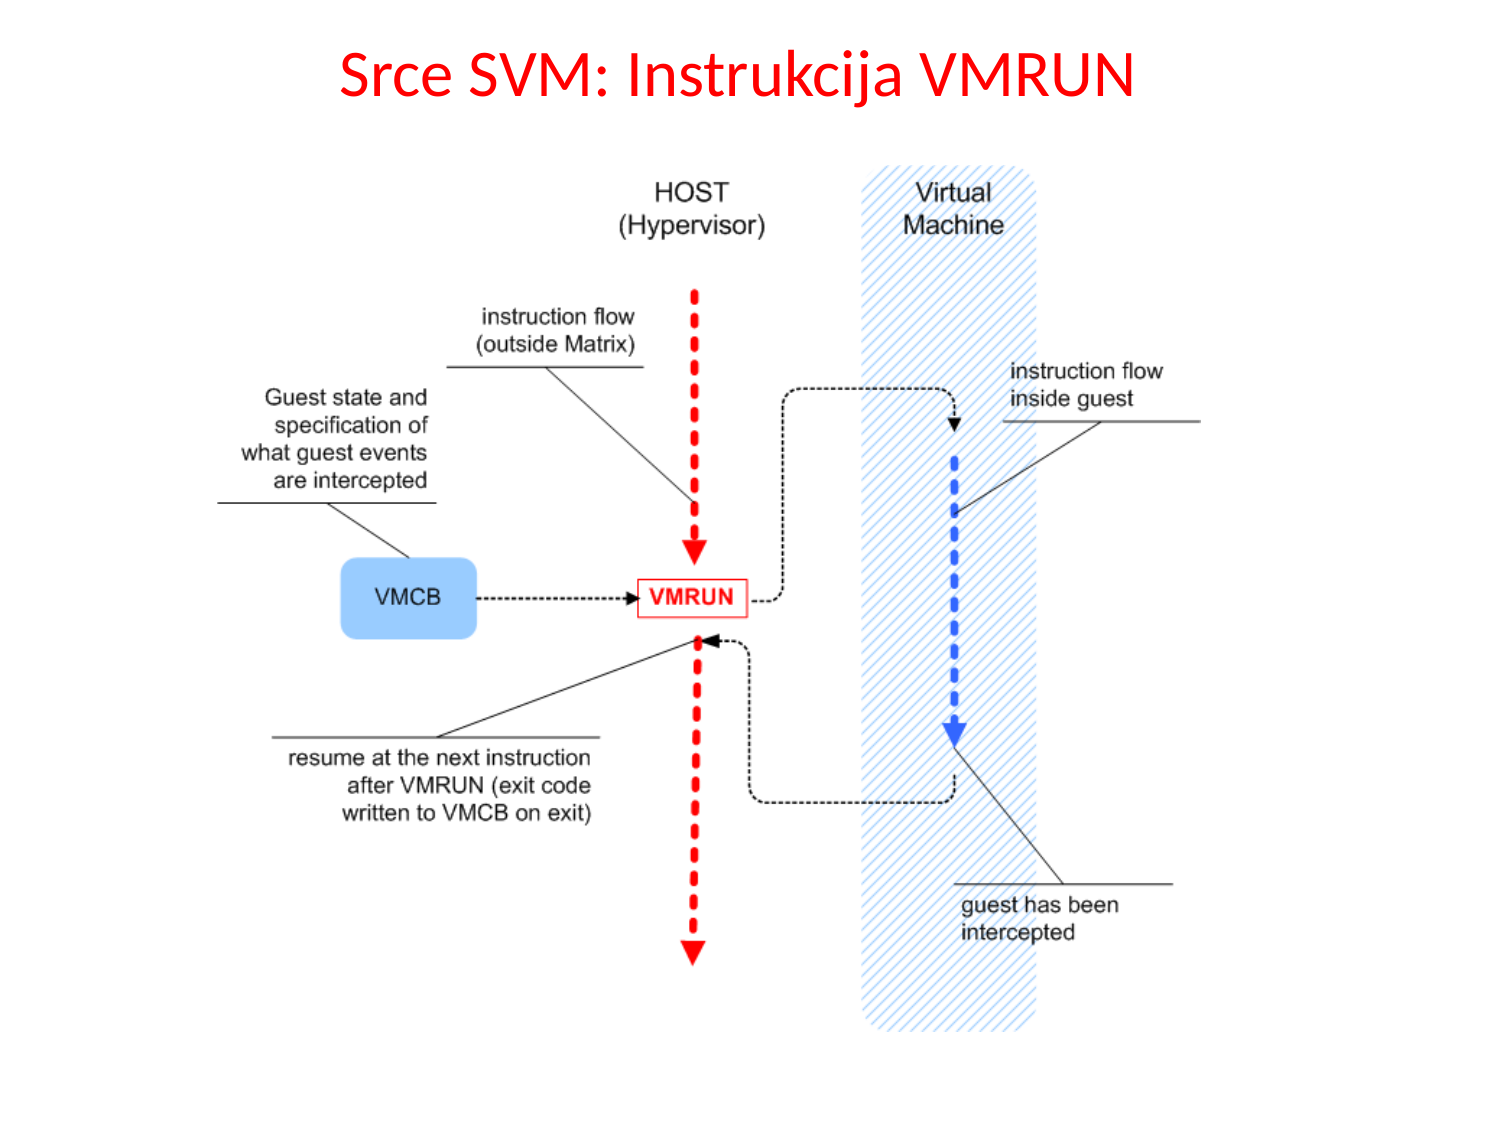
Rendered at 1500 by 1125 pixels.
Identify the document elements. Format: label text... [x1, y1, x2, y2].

picture [217, 165, 1201, 1033]
title Srce SVM: Instrukcija VMRUN [70, 0, 1421, 141]
